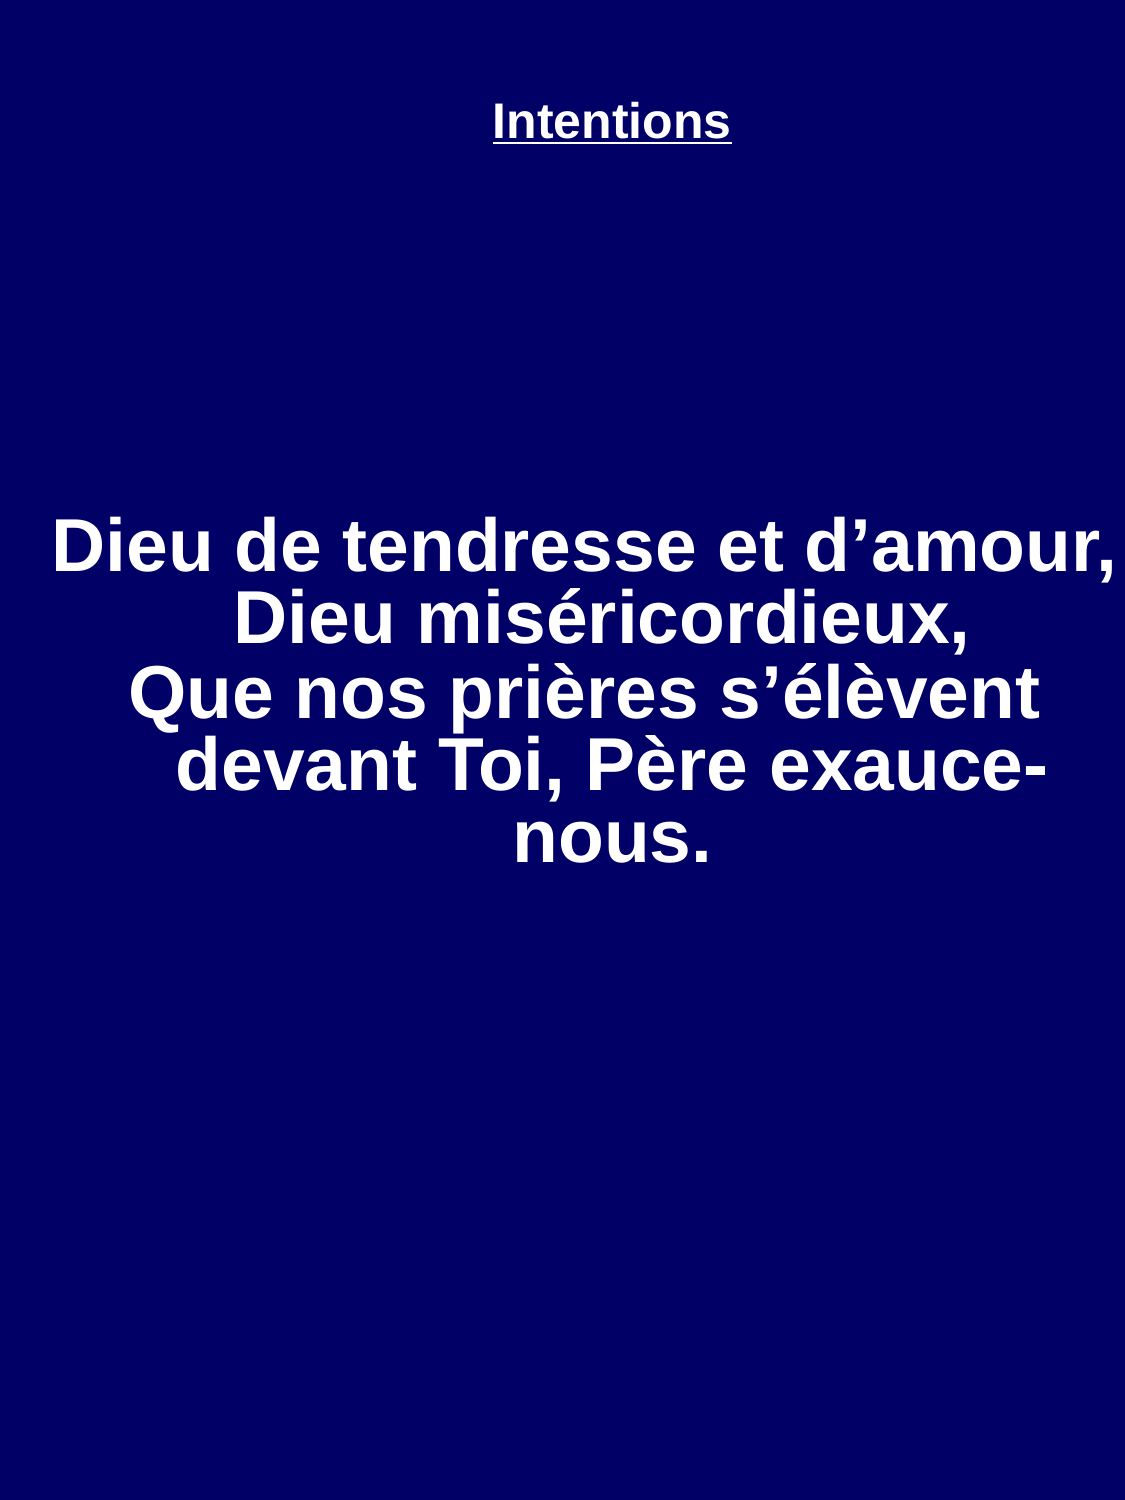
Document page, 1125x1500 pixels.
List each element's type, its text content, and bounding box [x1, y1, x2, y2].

text_box Intentions Dieu de tendresse et d’amour, Dieu miséricordieux, Que nos prières s’élèvent devant Toi, Père exauce-nous. [11, 35, 1125, 1441]
